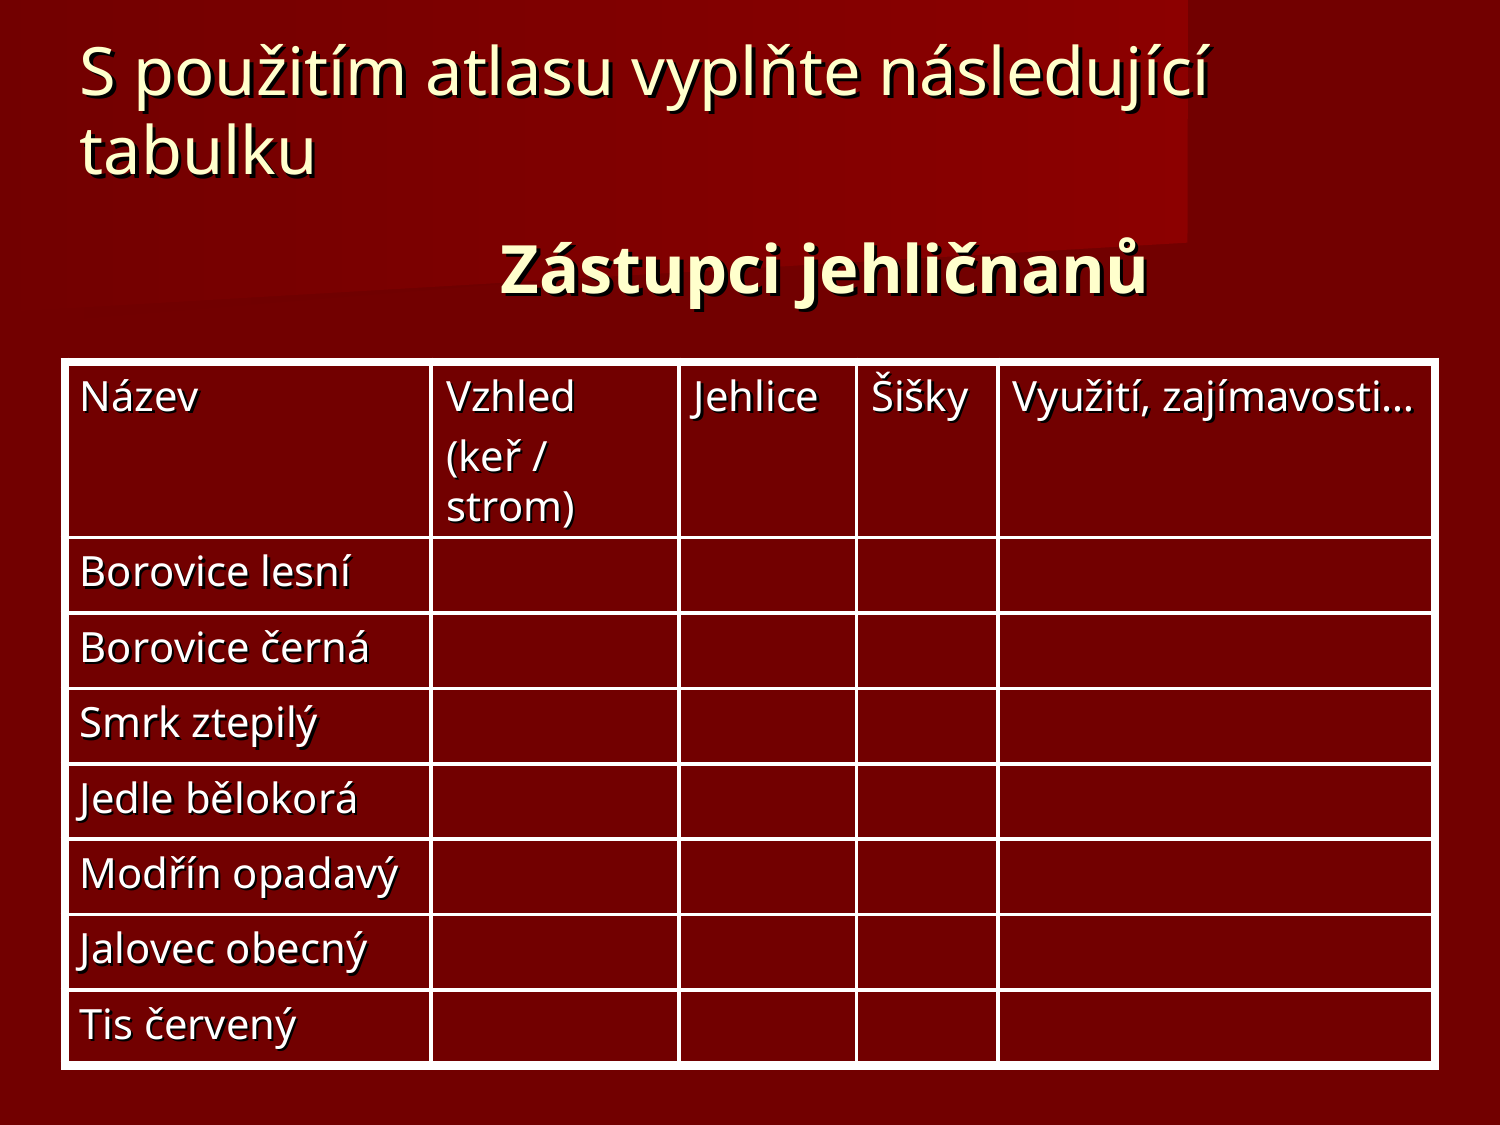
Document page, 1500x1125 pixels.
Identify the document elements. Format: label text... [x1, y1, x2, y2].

table_cell [858, 992, 996, 1061]
table_cell [433, 539, 677, 611]
table_cell [858, 841, 996, 913]
table_header Jehlice [681, 366, 855, 536]
table_cell [681, 841, 855, 913]
table_cell [1000, 690, 1431, 762]
table_cell Borovice lesní [69, 539, 429, 611]
table_cell Borovice černá [69, 615, 429, 687]
table_cell [681, 539, 855, 611]
table_cell Tis červený [69, 992, 429, 1061]
table_cell [433, 916, 677, 988]
table_cell [681, 766, 855, 837]
table_cell [681, 916, 855, 988]
table_header Šišky [858, 366, 996, 536]
table_cell [681, 690, 855, 762]
table_cell [433, 766, 677, 837]
table_cell [858, 539, 996, 611]
table_cell [1000, 766, 1431, 837]
table_header Název [69, 366, 429, 536]
text_box Zástupci jehličnanů [150, 172, 1500, 361]
table_cell [1000, 992, 1431, 1061]
table_cell [433, 992, 677, 1061]
table_cell [858, 690, 996, 762]
table_cell [433, 615, 677, 687]
table_cell [858, 766, 996, 837]
table_cell [681, 992, 855, 1061]
table_cell [433, 690, 677, 762]
table_cell [1000, 539, 1431, 611]
table_cell [1000, 841, 1431, 913]
table_cell [1000, 916, 1431, 988]
table_cell Modřín opadavý [69, 841, 429, 913]
table_cell [858, 916, 996, 988]
table_cell [681, 615, 855, 687]
table_cell [433, 841, 677, 913]
table_header Vzhled (keř / strom) [433, 366, 677, 536]
table_cell Jalovec obecný [69, 916, 429, 988]
table_header Využití, zajímavosti… [1000, 366, 1431, 536]
table_cell Jedle bělokorá [69, 766, 429, 837]
title S použitím atlasu vyplňte následující tabulku [64, 54, 1415, 162]
table_cell Smrk ztepilý [69, 690, 429, 762]
table_cell [1000, 615, 1431, 687]
table_cell [858, 615, 996, 687]
